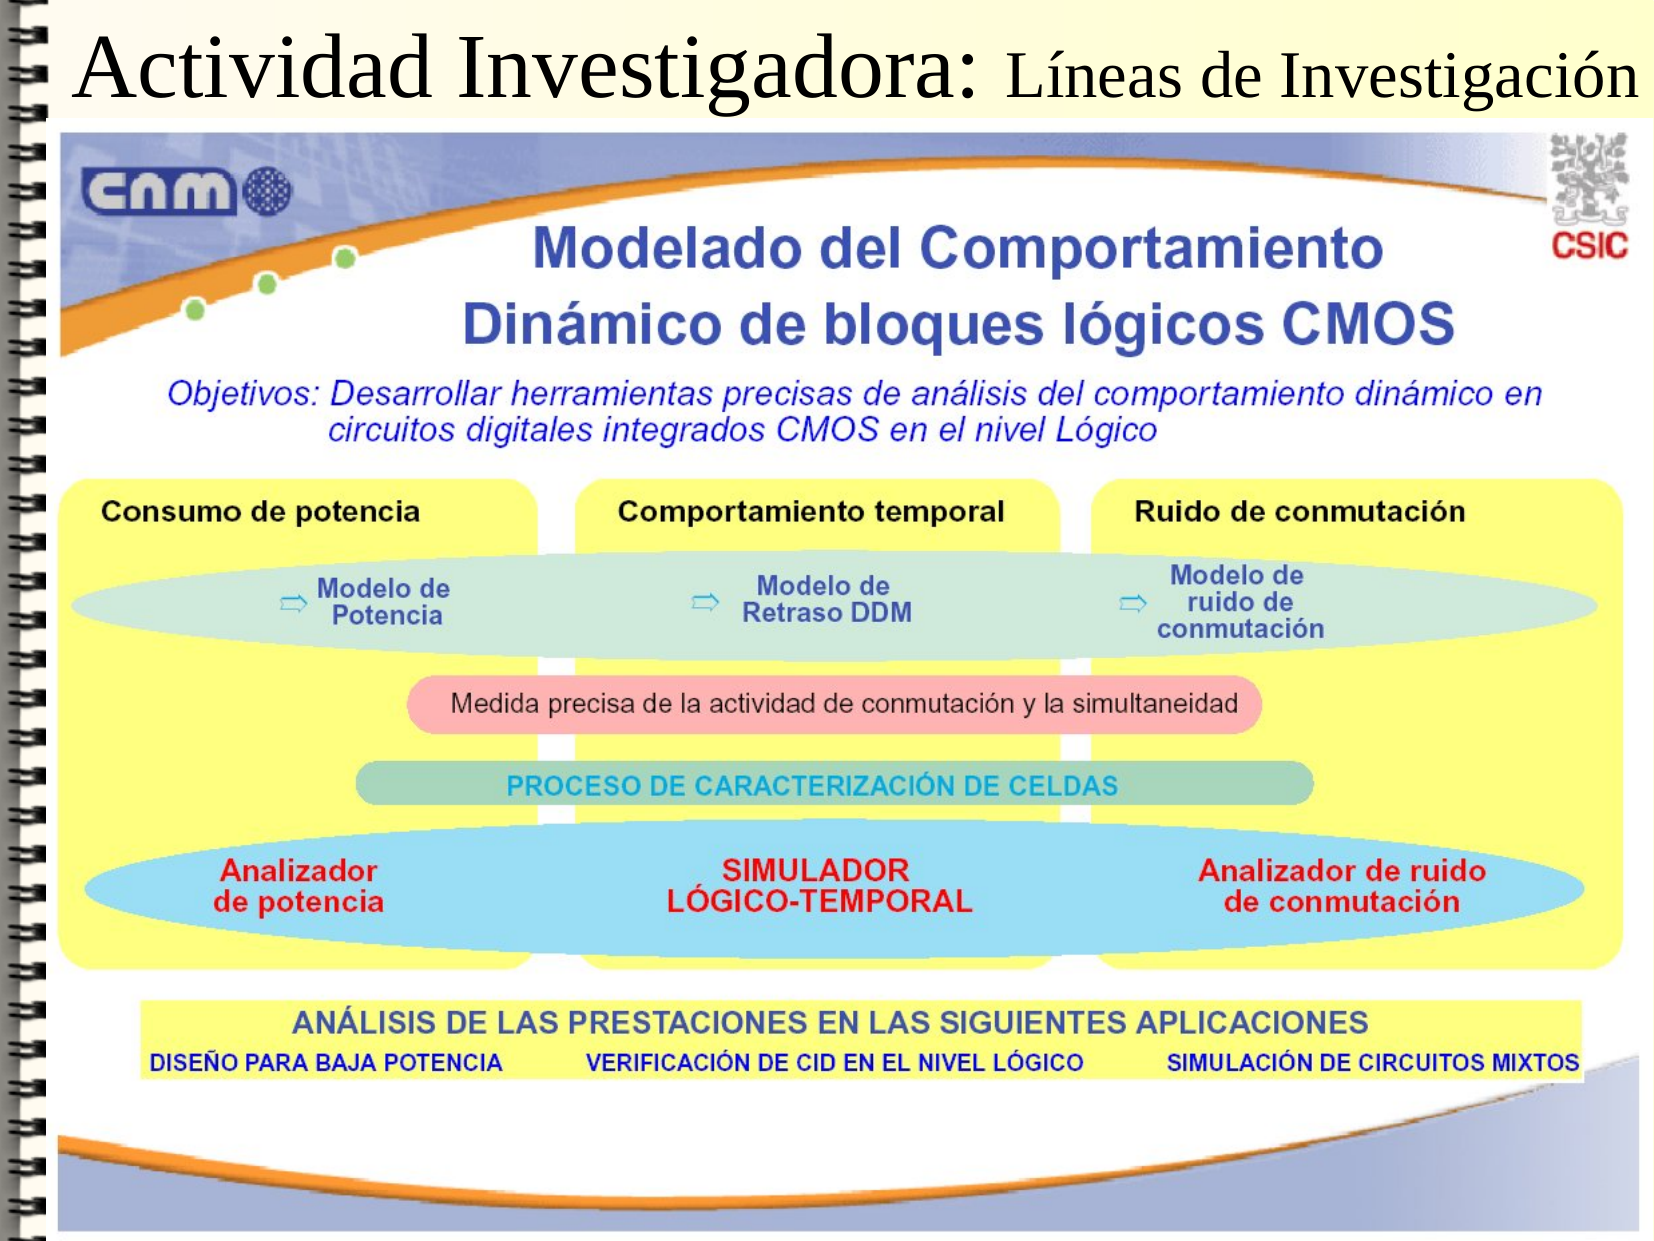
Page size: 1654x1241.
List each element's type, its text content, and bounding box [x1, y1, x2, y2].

picture [0, 0, 1654, 1241]
title Actividad Investigadora: Líneas de Investigación [59, 0, 1654, 133]
